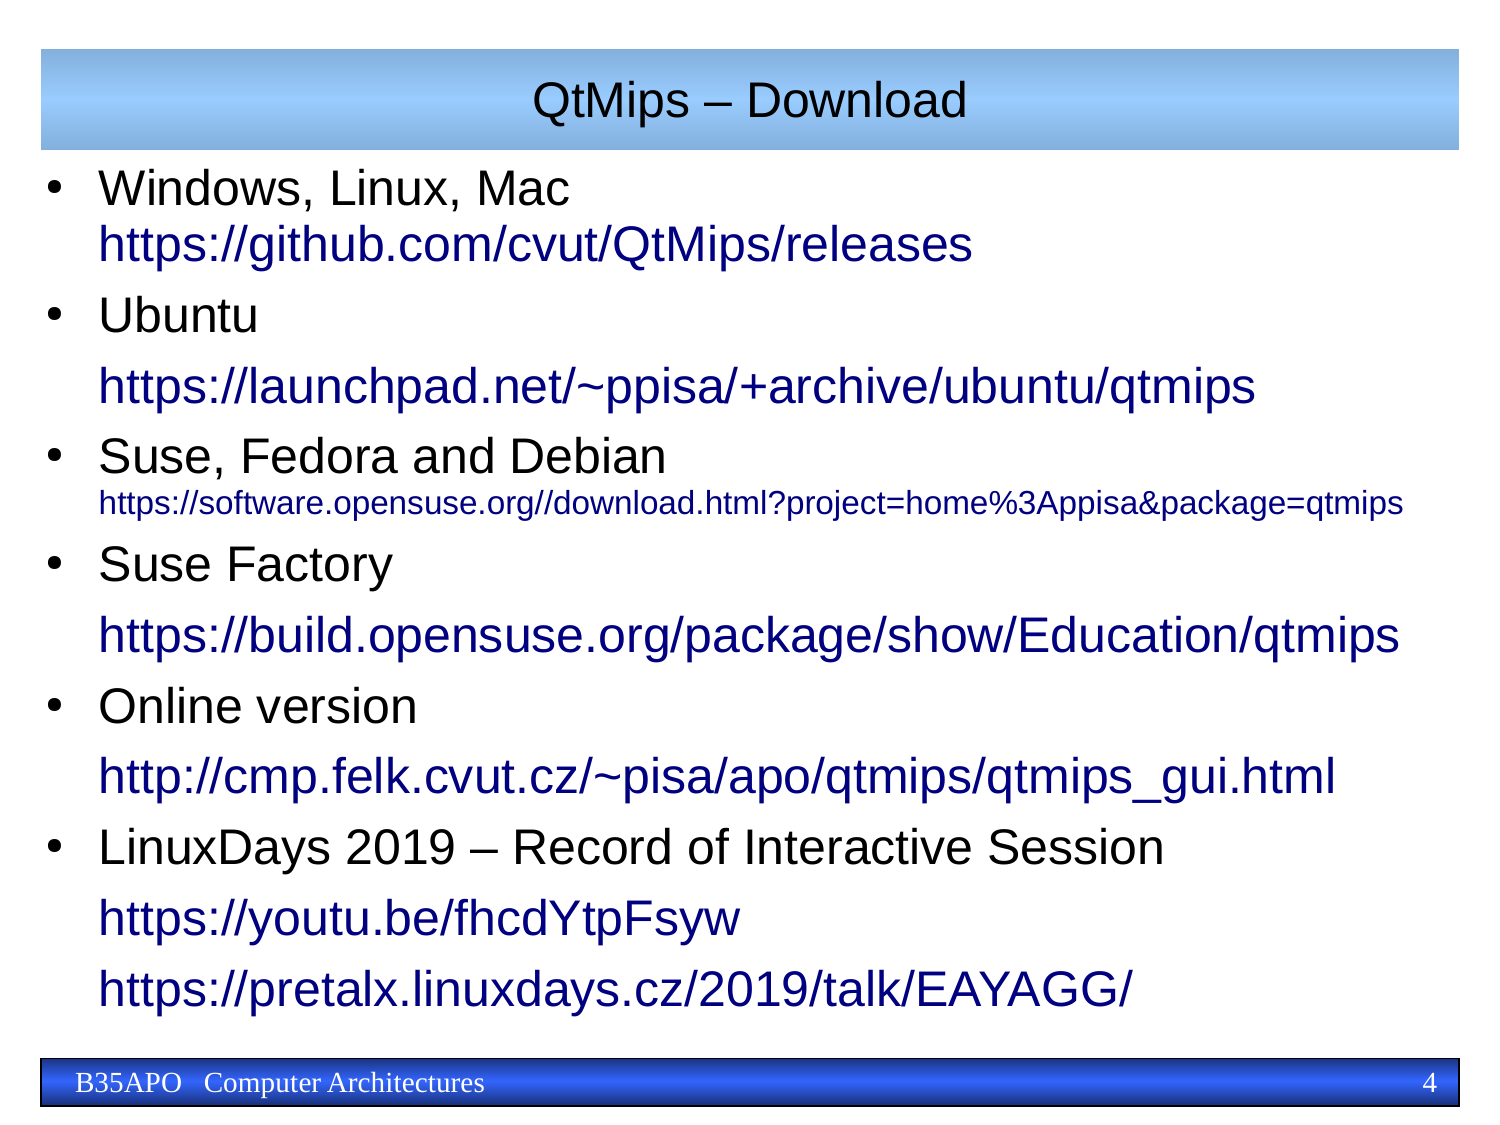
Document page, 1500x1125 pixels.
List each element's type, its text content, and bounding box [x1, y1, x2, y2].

list Windows, Linux, Mac https://github.com/cvut/QtMips/releases Ubuntu https://launchpad.net/~ppisa/+archive/ubuntu/qtmips Suse, Fedora and Debian https://software.opensuse.org//download.html?project=home%3Appisa&package=qtmips Suse Factory https://build.opensuse.org/package/show/Education/qtmips Online version http://cmp.felk.cvut.cz/~pisa/apo/qtmips/qtmips_gui.html LinuxDays 2019 – Record of Interactive Session https://youtu.be/fhcdYtpFsyw https://pretalx.linuxdays.cz/2019/talk/EAYAGG/ [27, 160, 1454, 1051]
title QtMips – Download [41, 49, 1459, 150]
